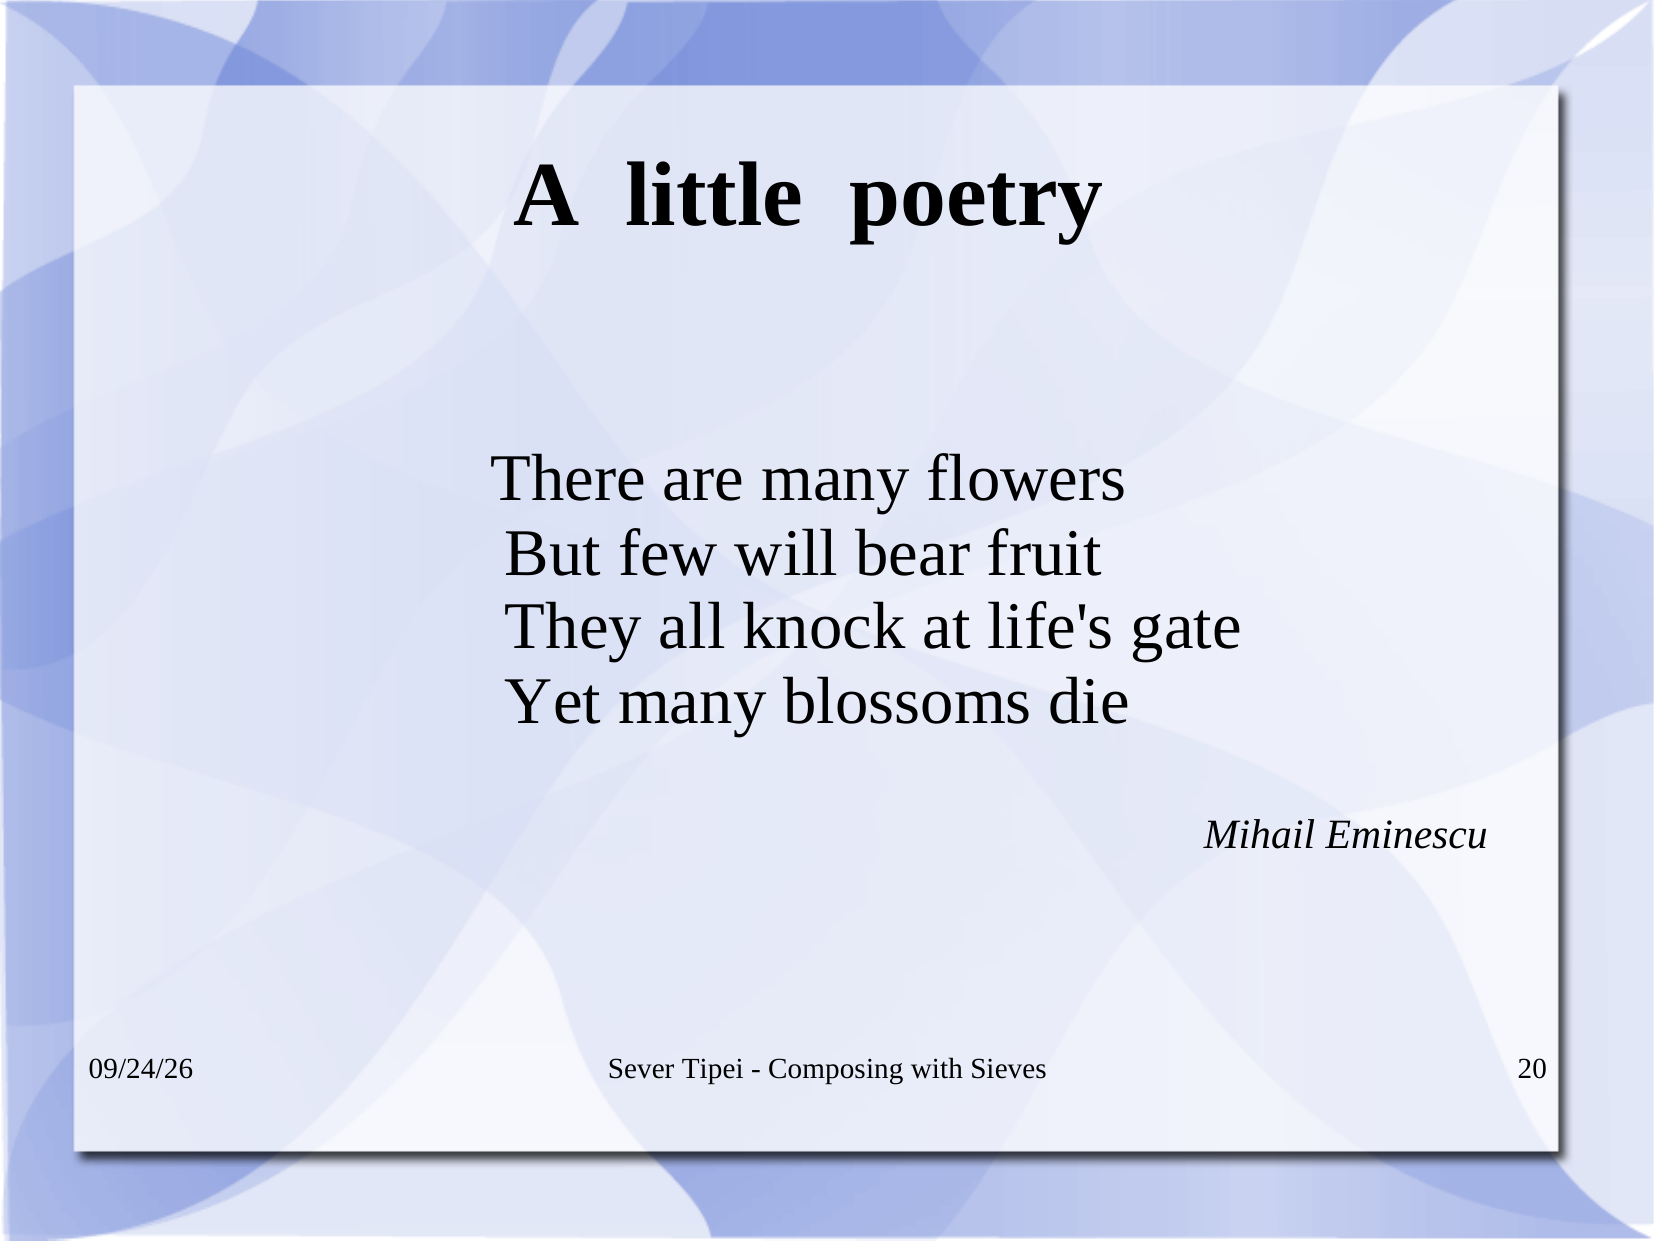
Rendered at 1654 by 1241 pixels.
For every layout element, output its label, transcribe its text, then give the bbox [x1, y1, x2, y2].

picture [0, 0, 1654, 1241]
subtitle There are many flowers But few will bear fruit They all knock at life's gate Yet many blossoms die Mihail Eminescu [129, 332, 1489, 968]
title A little poetry [82, 98, 1536, 291]
